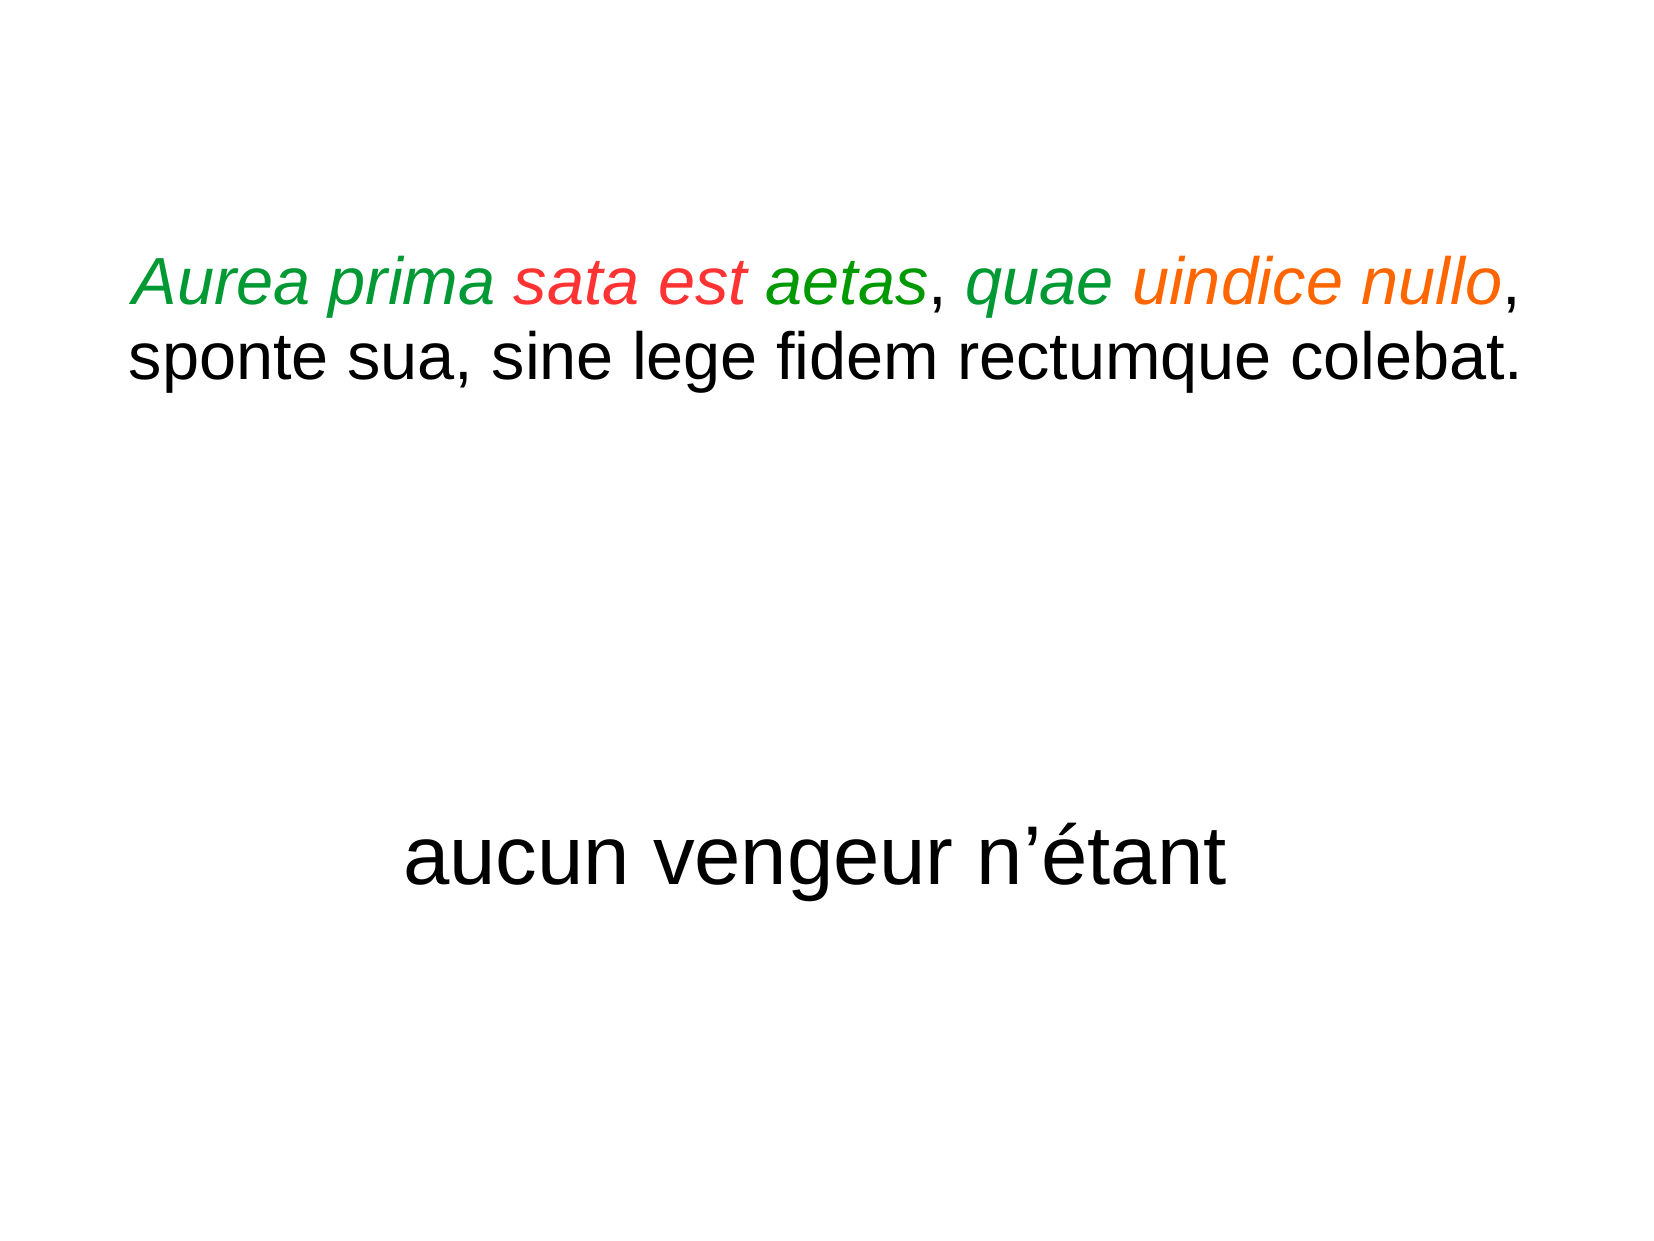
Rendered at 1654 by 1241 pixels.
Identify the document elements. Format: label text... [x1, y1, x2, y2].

title Aurea prima sata est aetas, quae uindice nullo, sponte sua, sine lege fidem rectumque colebat. [47, 35, 1607, 603]
subtitle aucun vengeur n’étant [82, 602, 1571, 1109]
